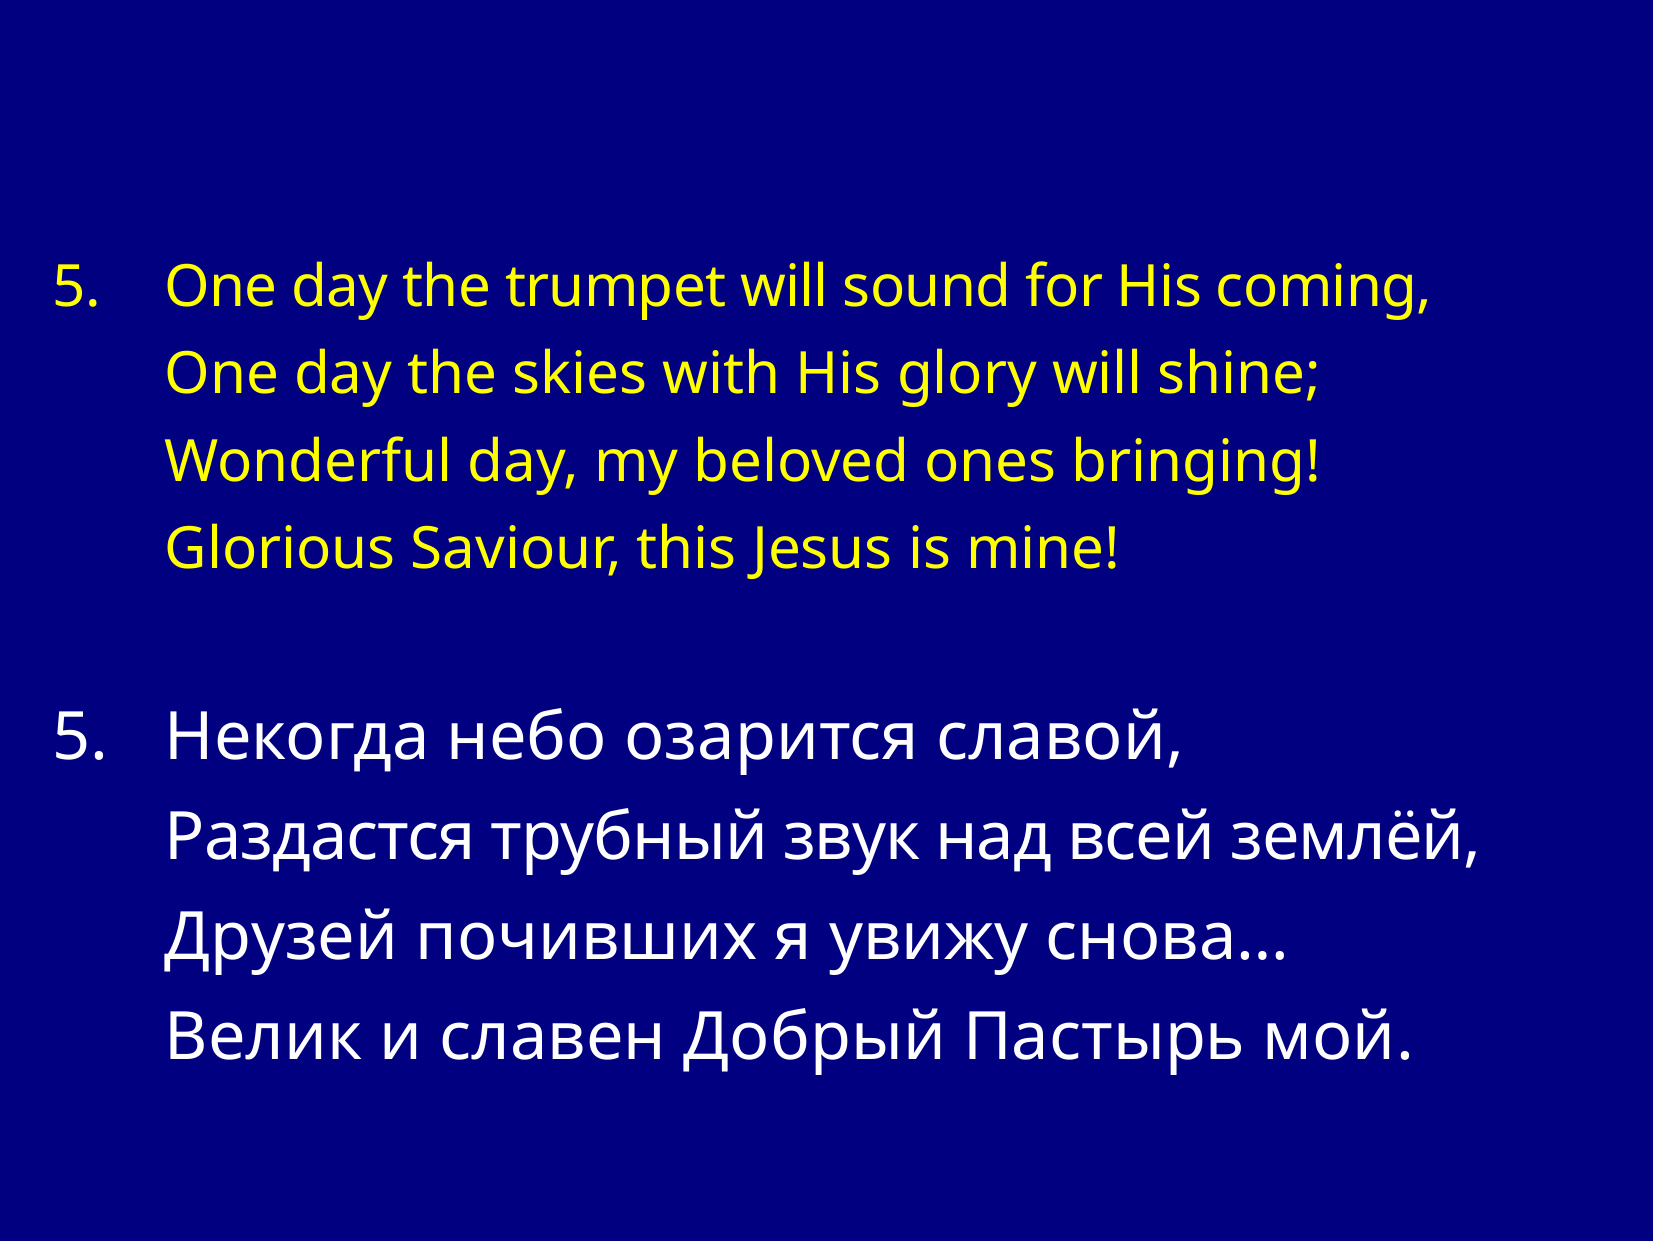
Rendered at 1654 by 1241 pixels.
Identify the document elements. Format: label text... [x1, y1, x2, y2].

text_box 5. Некогда небо озарится славой, Раздастся трубный звук над всей землёй, Друзей почивших я увижу снова… Велик и славен Добрый Пастырь мой. [37, 581, 1651, 1163]
text_box 5. One day the trumpet will sound for His coming, One day the skies with His glory will shine; Wonderful day, my beloved ones bringing! Glorious Saviour, this Jesus is mine! [37, 150, 1651, 581]
